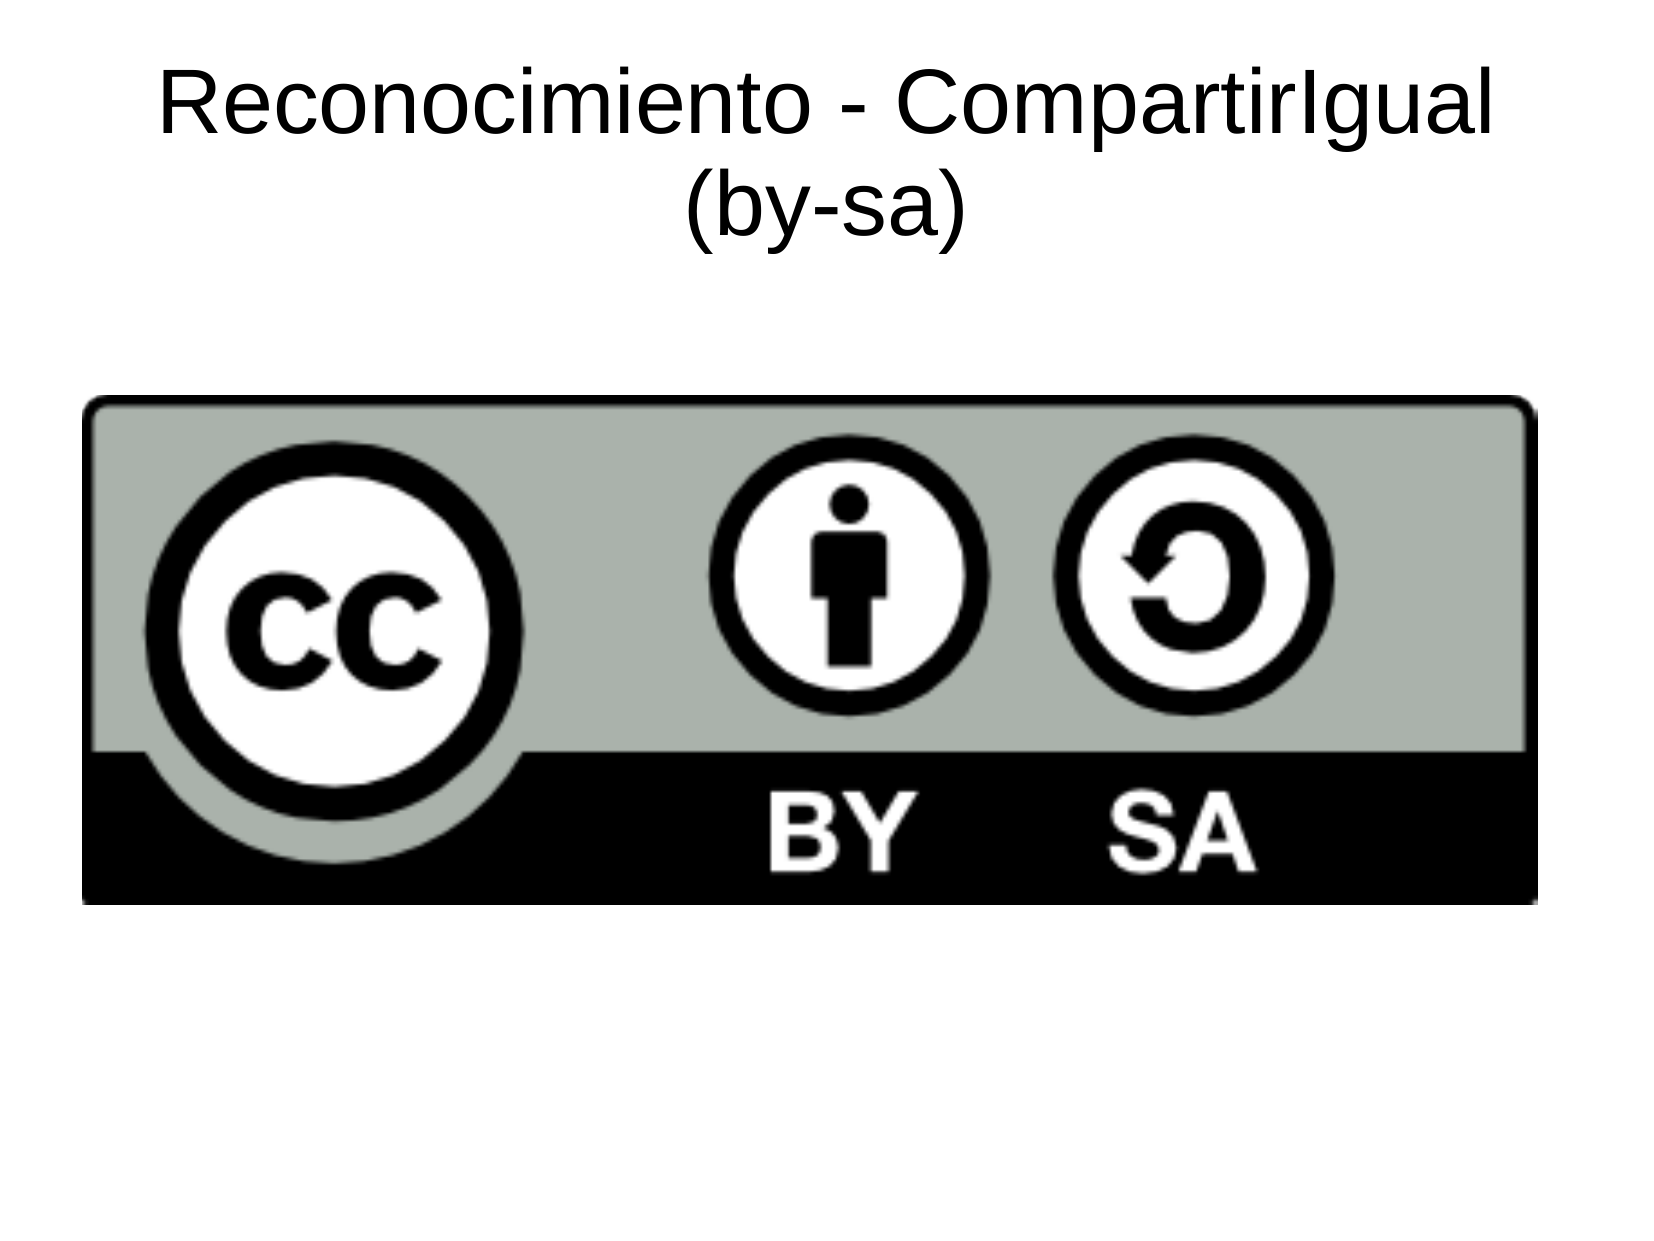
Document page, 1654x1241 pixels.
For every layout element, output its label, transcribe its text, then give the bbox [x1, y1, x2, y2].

picture [82, 395, 1538, 905]
title Reconocimiento - CompartirIgual (by-sa) [82, 49, 1571, 257]
